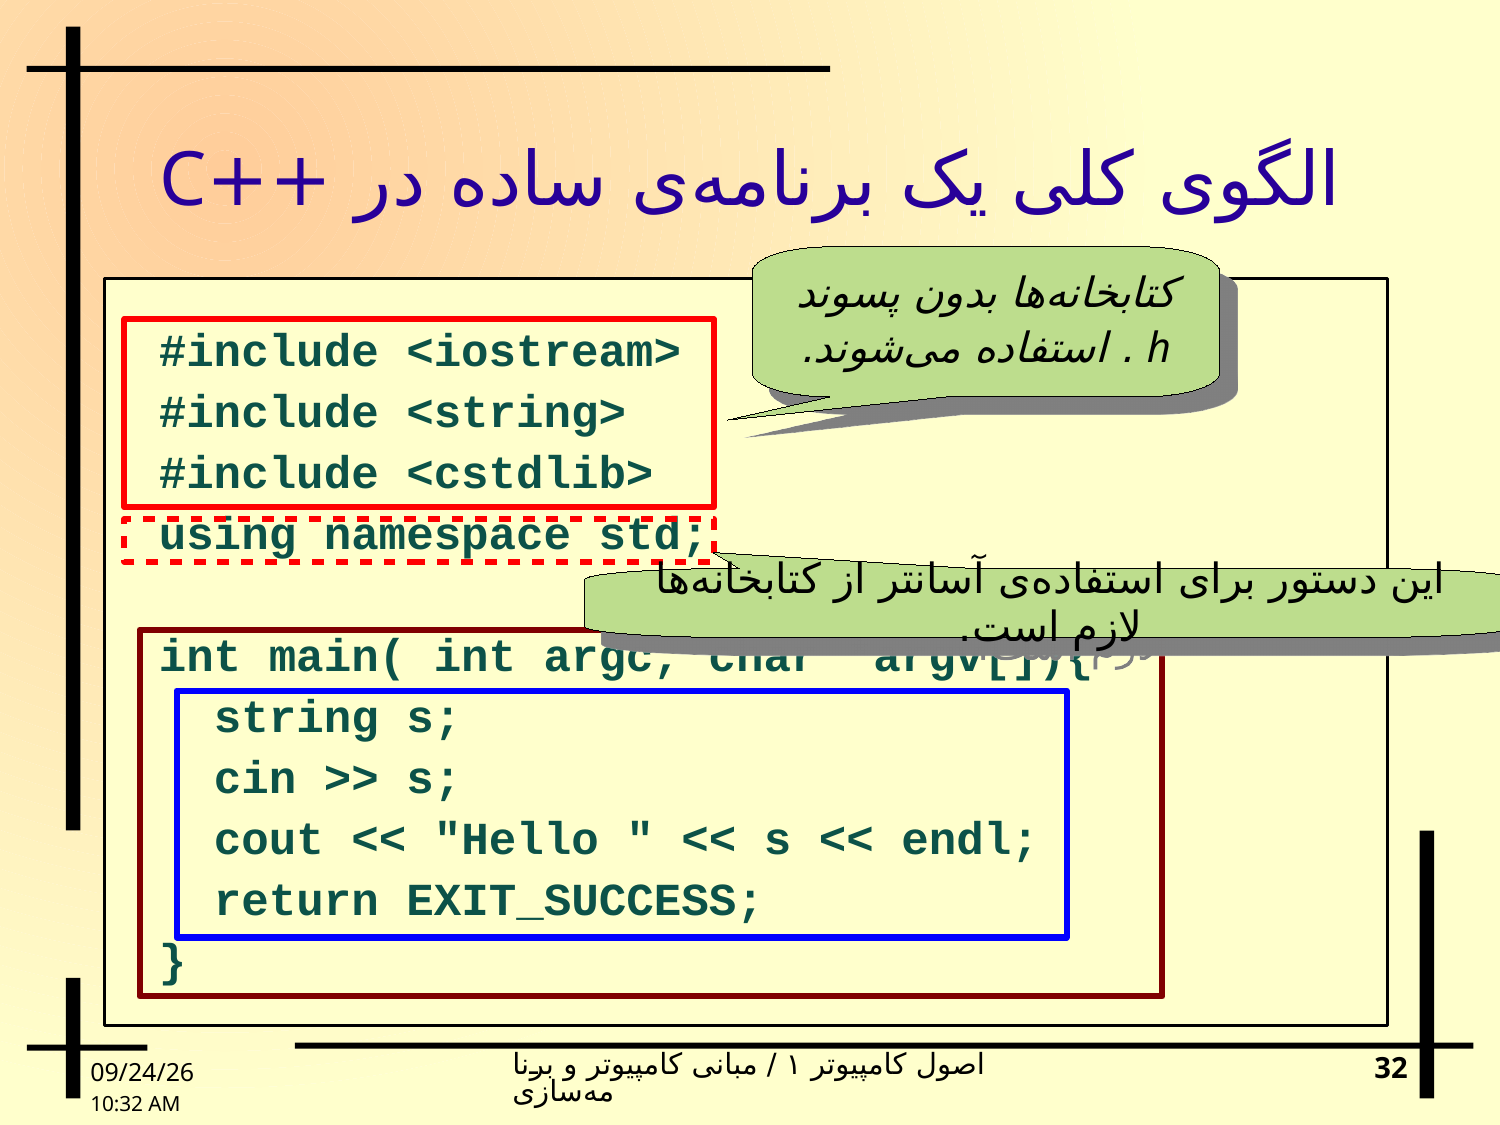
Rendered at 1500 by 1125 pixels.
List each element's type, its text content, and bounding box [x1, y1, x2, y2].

list #include <iostream> #include <string> #include <cstdlib> using namespace std; int main( int argc, char *argv[]){ string s; cin >> s; cout << "Hello " << s << endl; return EXIT_SUCCESS; } [104, 278, 1388, 1026]
text_box این دستور برای استفاده‌ی آسانتر از کتابخانه‌ها لازم است. [584, 552, 1500, 638]
text_box کتابخانه‌ها بدون پسوند h . استفاده می‌شوند. [727, 246, 1220, 421]
list #include <iostream> #include <string> #include <cstdlib> using namespace std; int main( int argc, char *argv[]){ string s; cin >> s; cout << "Hello " << s << endl; return EXIT_SUCCESS; } [143, 633, 1159, 993]
title الگوی کلی یک برنامه‌ی ساده در ++C [109, 115, 1391, 239]
